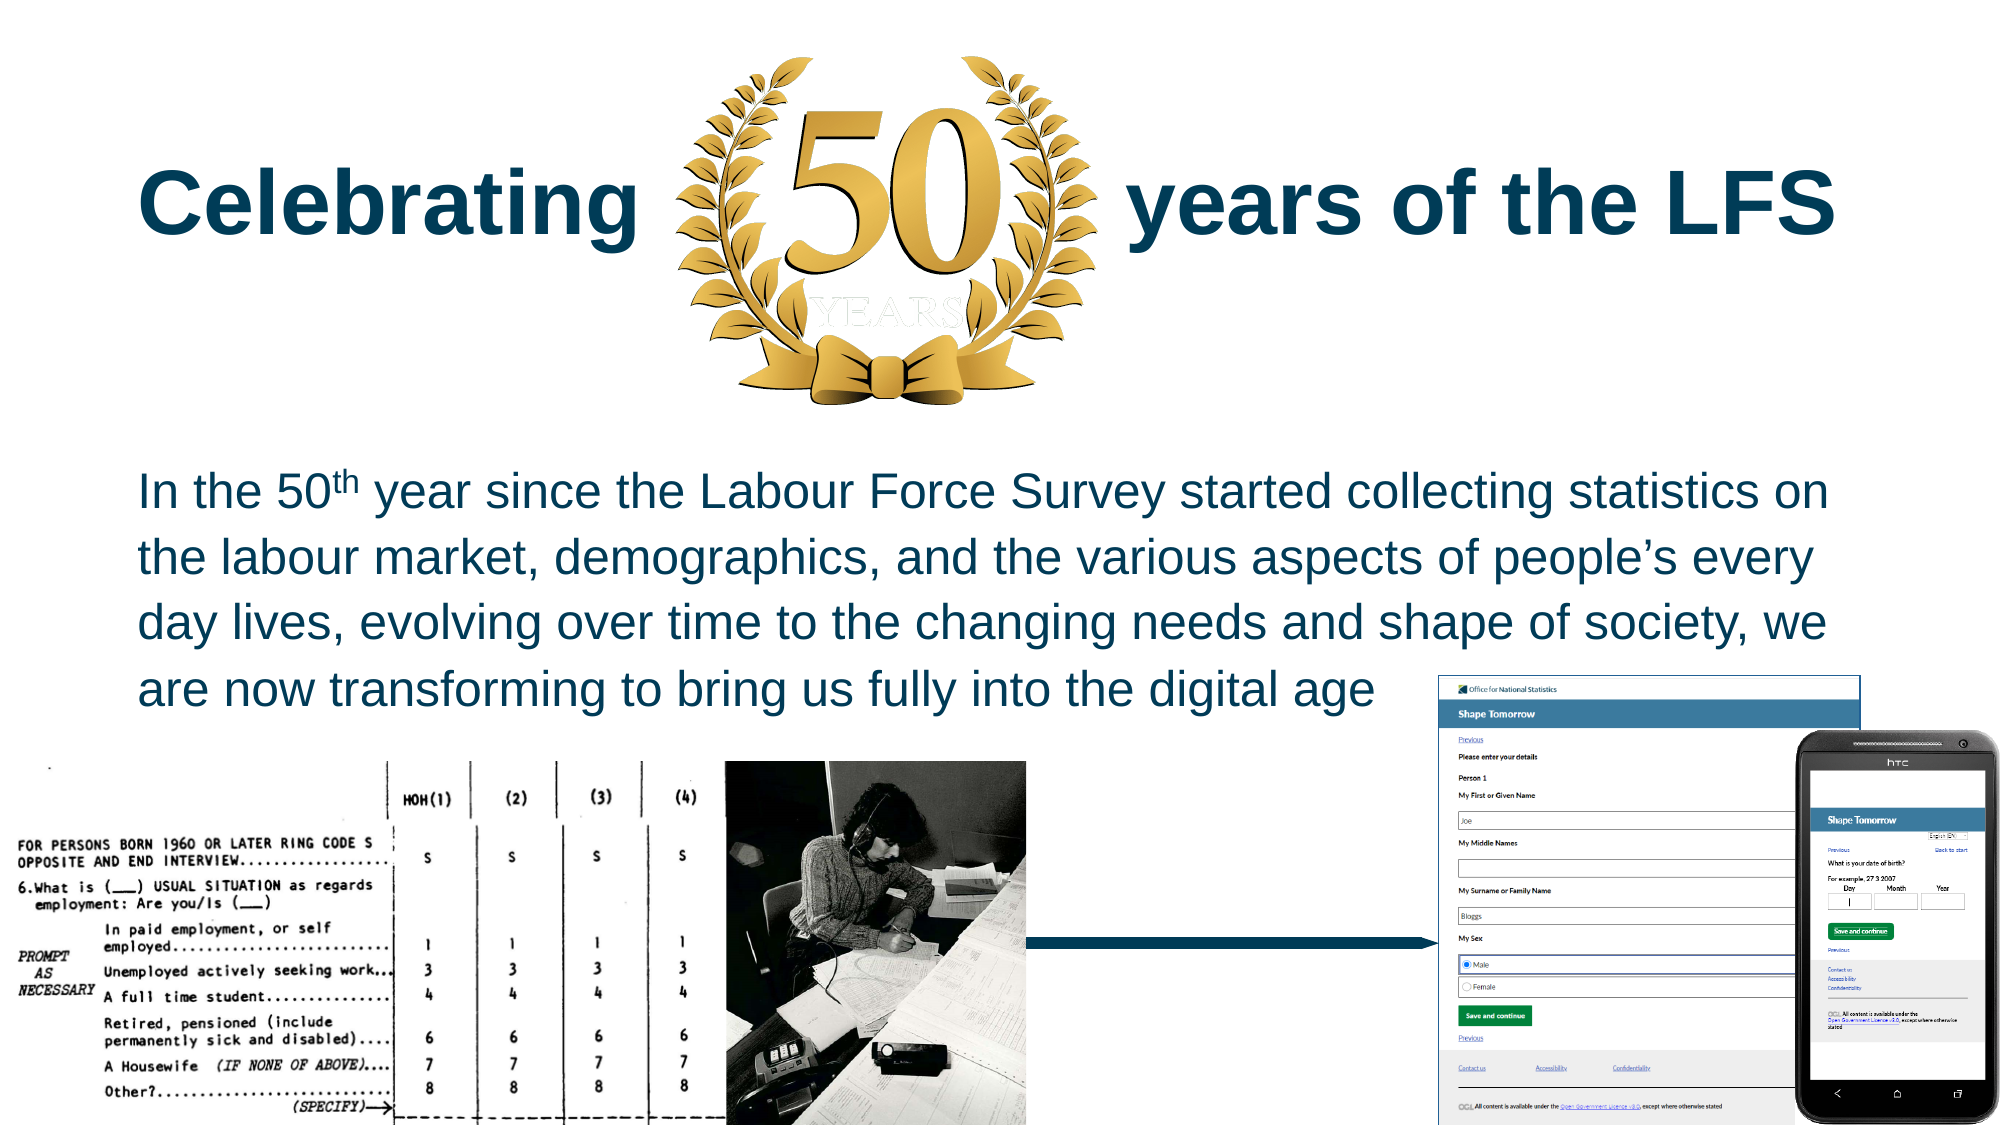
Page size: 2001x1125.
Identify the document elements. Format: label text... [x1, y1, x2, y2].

title Celebrating years of the LFS [137, 150, 675, 257]
list In the 50th year since the Labour Force Survey started collecting statistics on the labour market, demographics, and the various aspects of people’s every day lives, evolving over time to the changing needs and shape of society, we are now transforming to bring us fully into the digital age [137, 452, 1863, 714]
picture [1438, 676, 2000, 1125]
picture [675, 56, 1098, 405]
picture [0, 761, 1027, 1125]
title Celebrating years of the LFS [1098, 150, 1889, 257]
